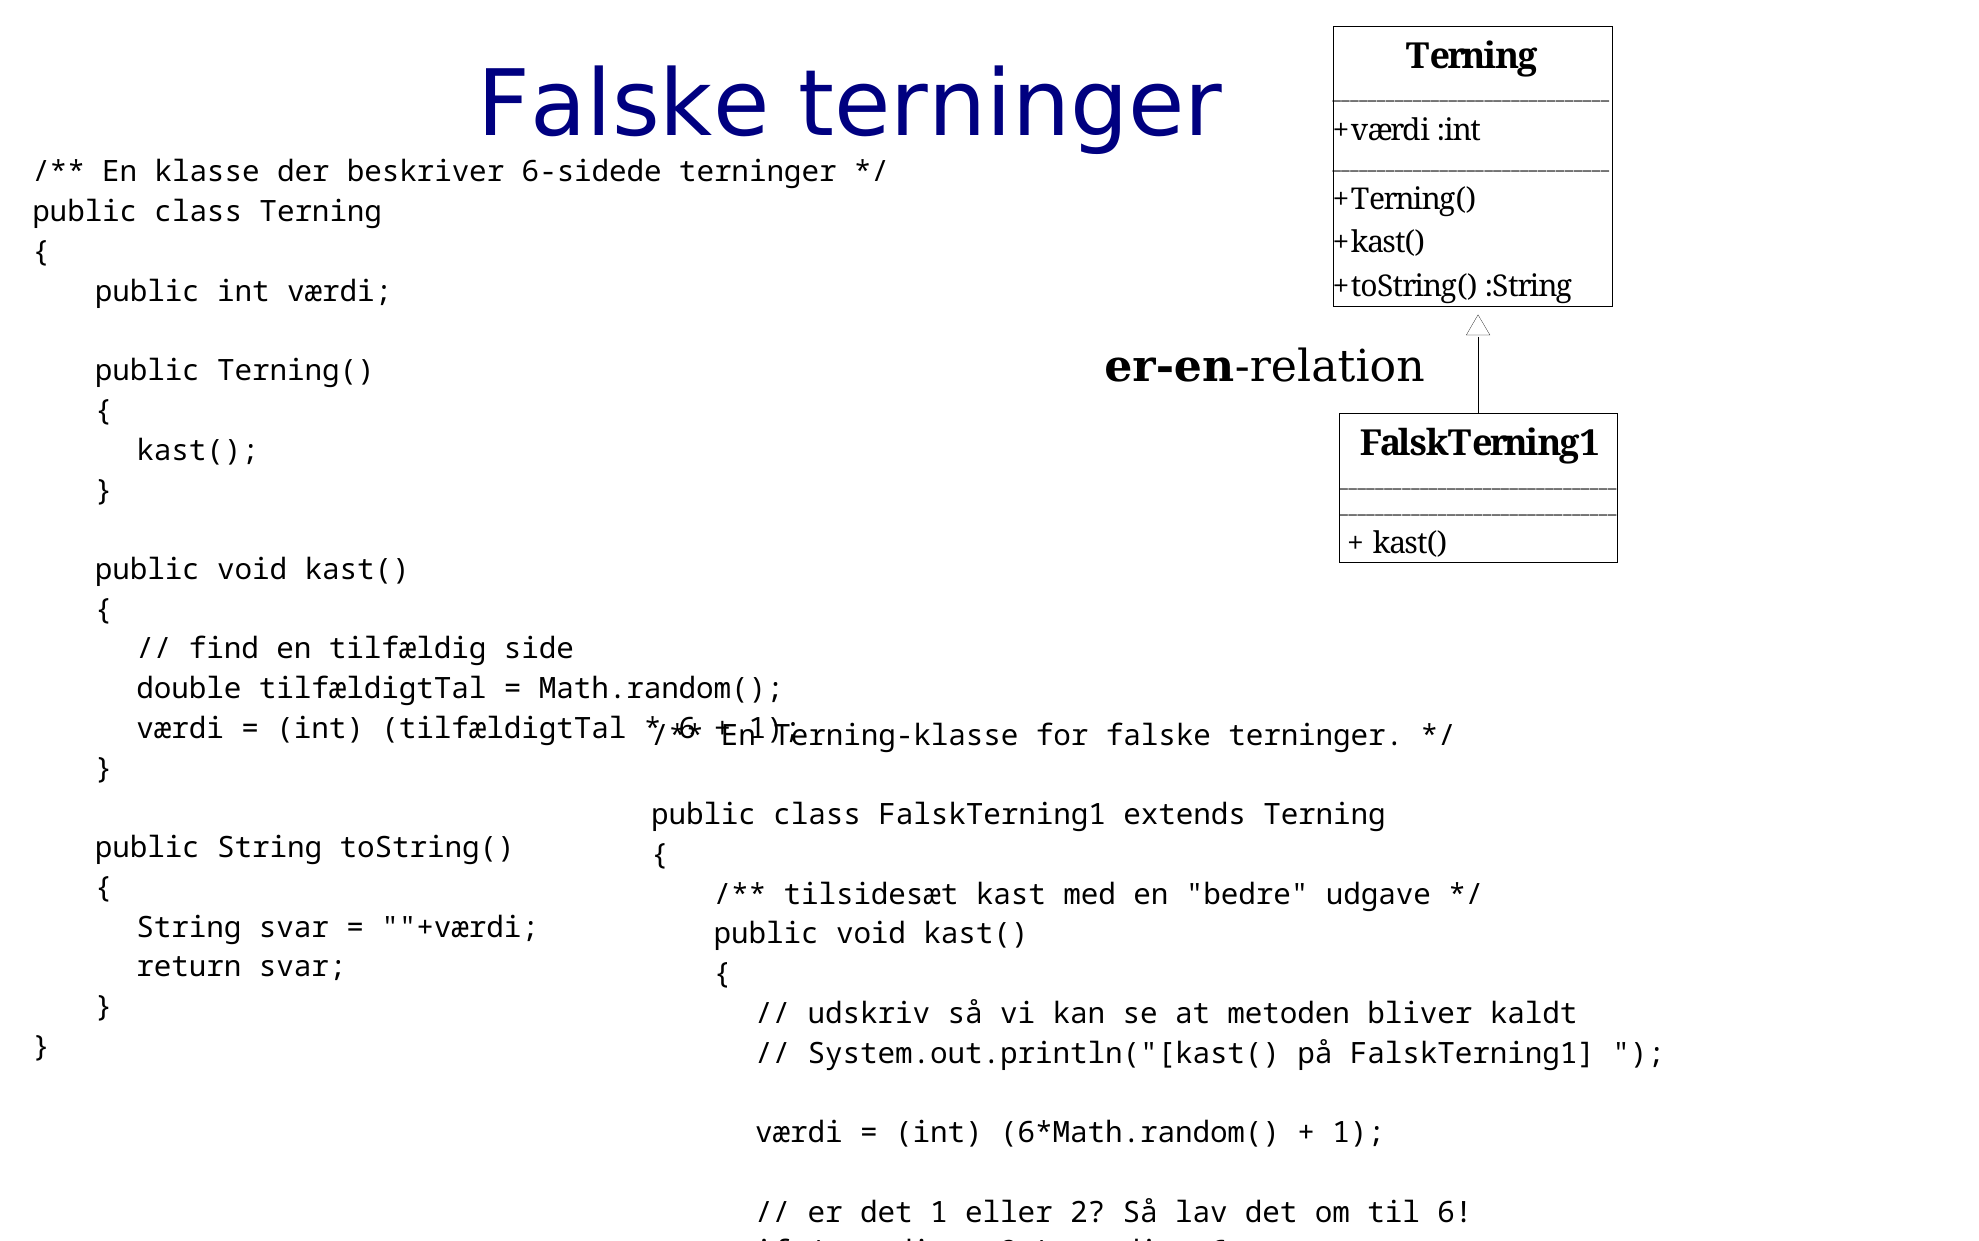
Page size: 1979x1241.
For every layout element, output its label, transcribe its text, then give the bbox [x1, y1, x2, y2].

text_box er-en-relation [1104, 339, 1426, 392]
chart [1322, 20, 1737, 579]
text_box /** En klasse der beskriver 6-sidede terninger */ public class Terning { public int værdi; public Terning() { kast(); } public void kast() { // find en tilfældig side double tilfældigtTal = Math.random(); værdi = (int) (tilfældigtTal * 6 + 1); } public String toString() { String svar = ""+værdi; return svar; } } [26, 144, 896, 906]
text_box /** En Terning-klasse for falske terninger. */ public class FalskTerning1 extends Terning { /** tilsidesæt kast med en "bedre" udgave */ public void kast() { // udskriv så vi kan se at metoden bliver kaldt // System.out.println("[kast() på FalskTerning1] "); værdi = (int) (6*Math.random() + 1); // er det 1 eller 2? Så lav det om til 6! if ( værdi <= 2 ) værdi = 6; } } [645, 708, 1672, 1241]
title Falske terninger [156, 0, 1534, 208]
